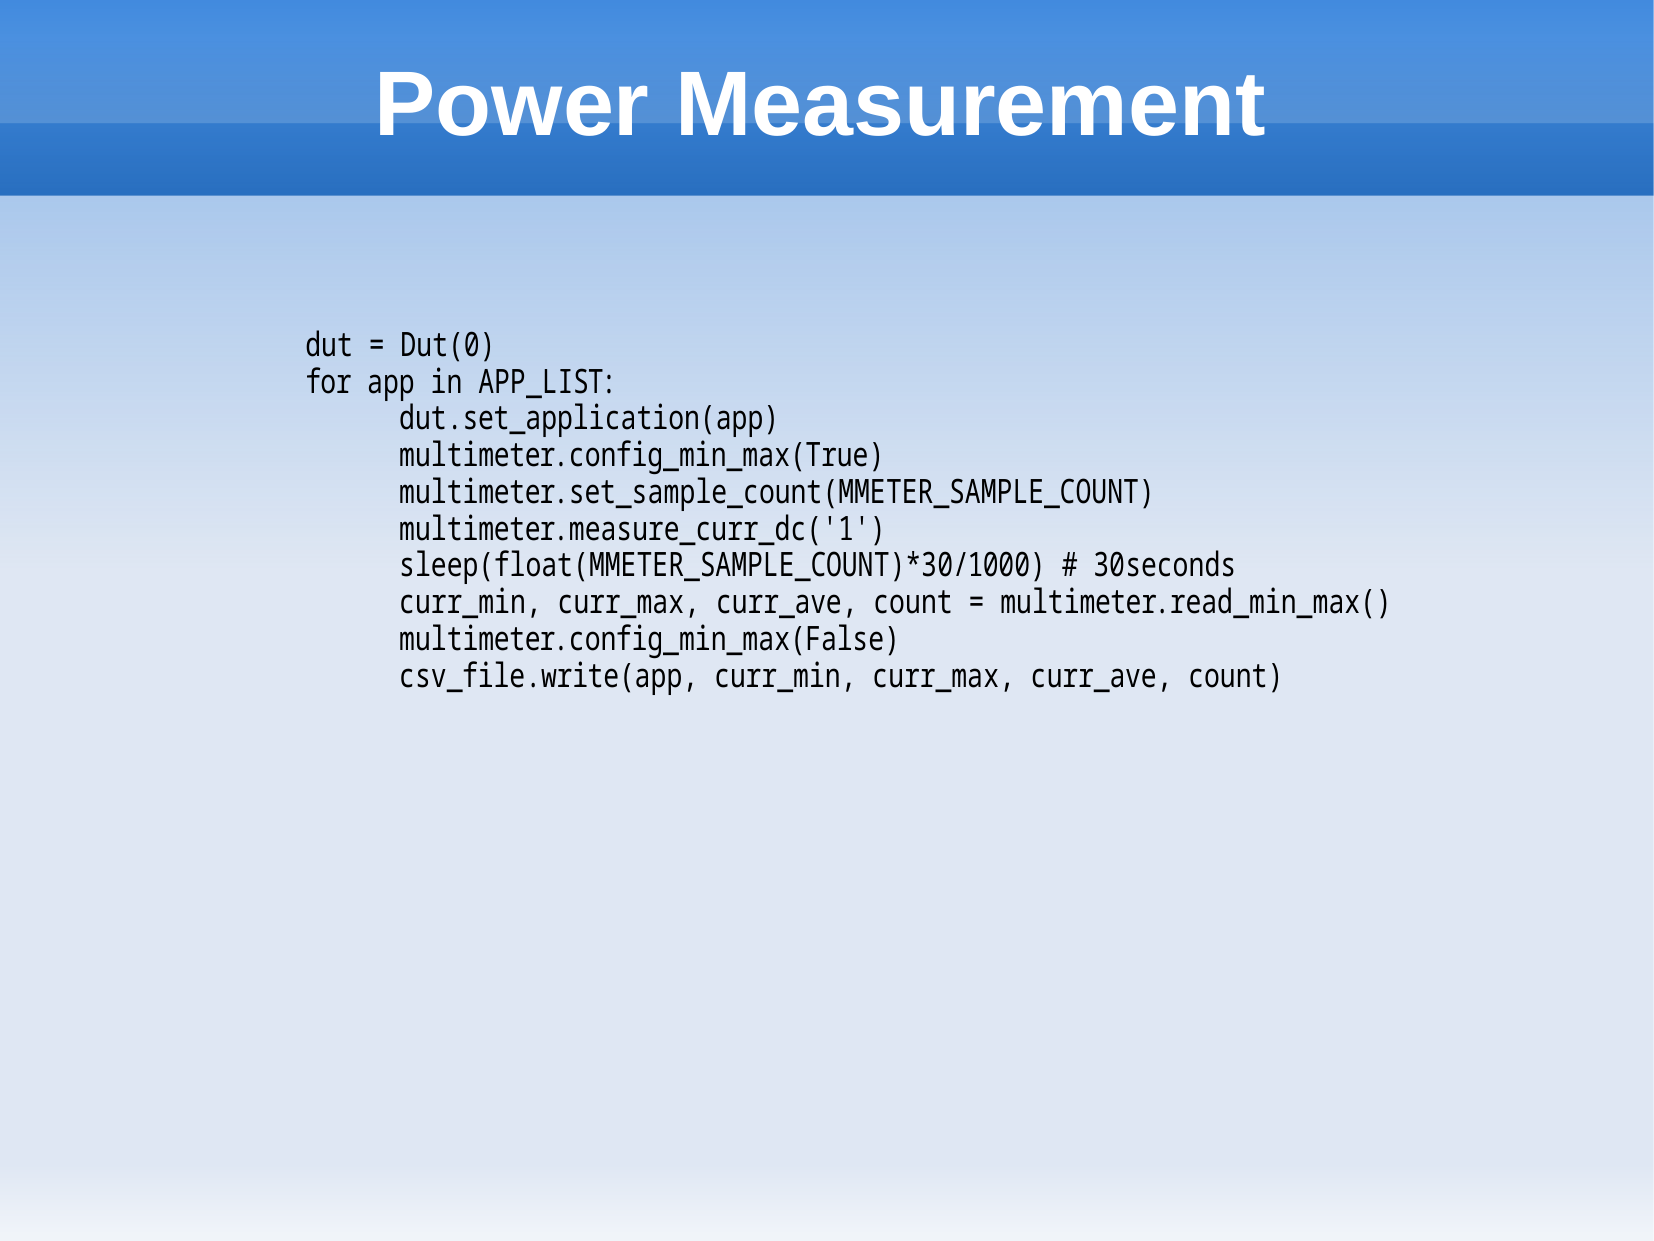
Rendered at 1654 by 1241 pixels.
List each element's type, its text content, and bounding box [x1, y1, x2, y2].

picture [0, 0, 1654, 1241]
chart [303, 328, 1579, 817]
title Power Measurement [76, 0, 1565, 208]
